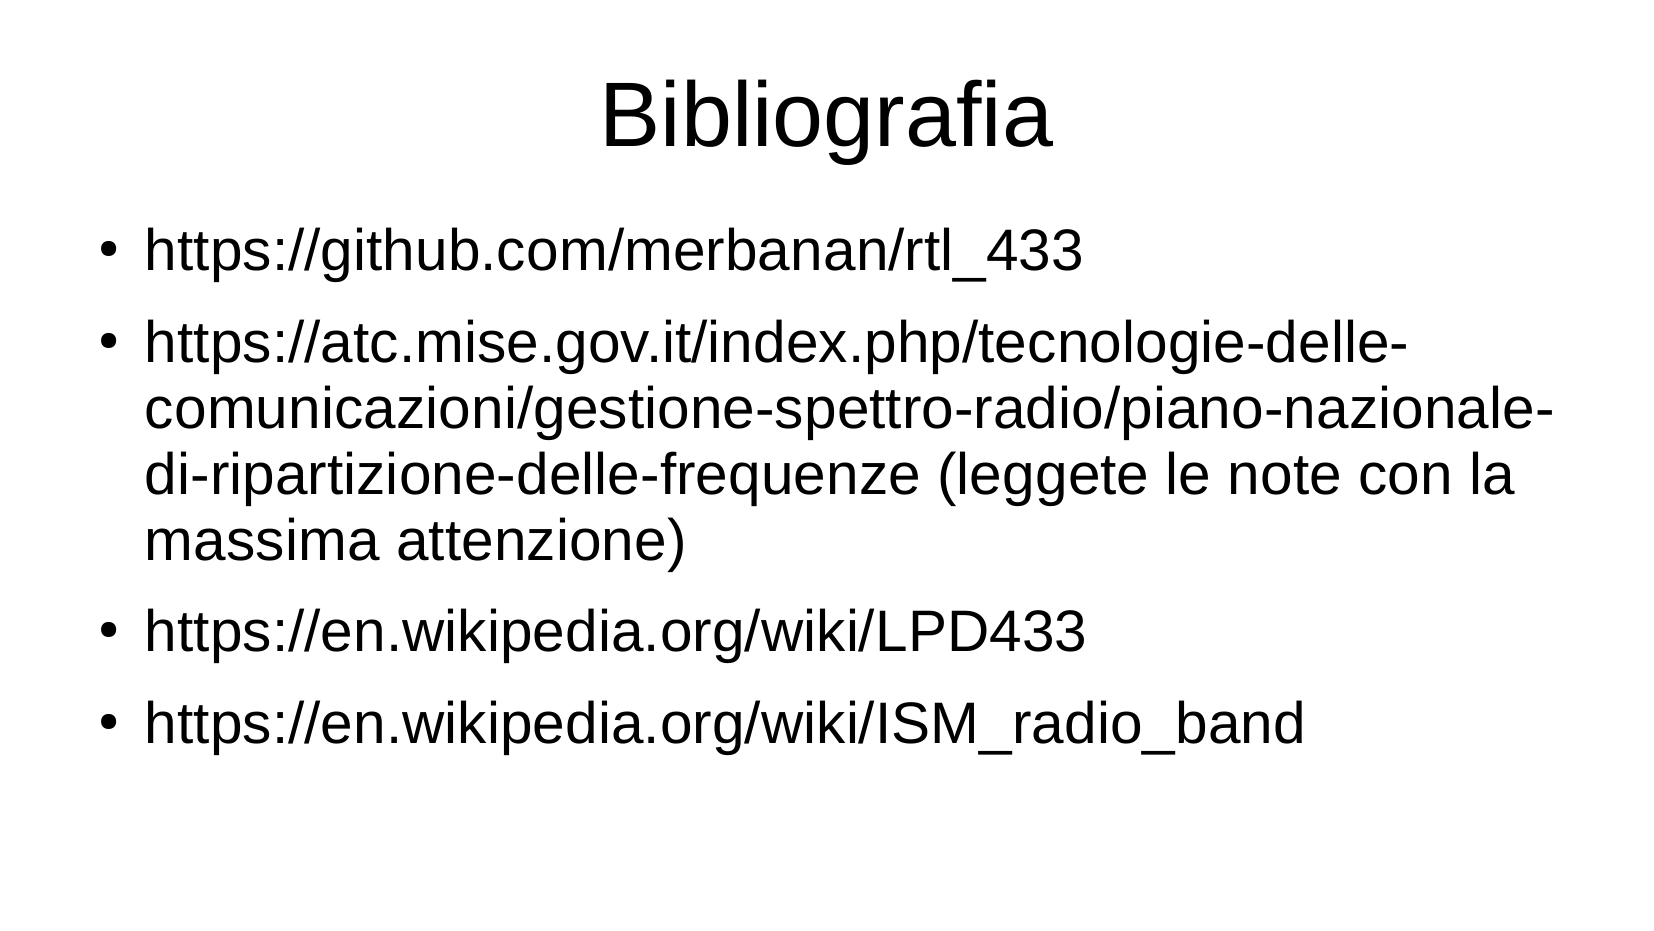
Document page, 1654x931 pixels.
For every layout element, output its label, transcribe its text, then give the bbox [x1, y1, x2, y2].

list https://github.com/merbanan/rtl_433 https://atc.mise.gov.it/index.php/tecnologie-delle-comunicazioni/gestione-spettro-radio/piano-nazionale-di-ripartizione-delle-frequenze (leggete le note con la massima attenzione) https://en.wikipedia.org/wiki/LPD433 https://en.wikipedia.org/wiki/ISM_radio_band [82, 217, 1571, 758]
title Bibliografia [82, 37, 1571, 193]
